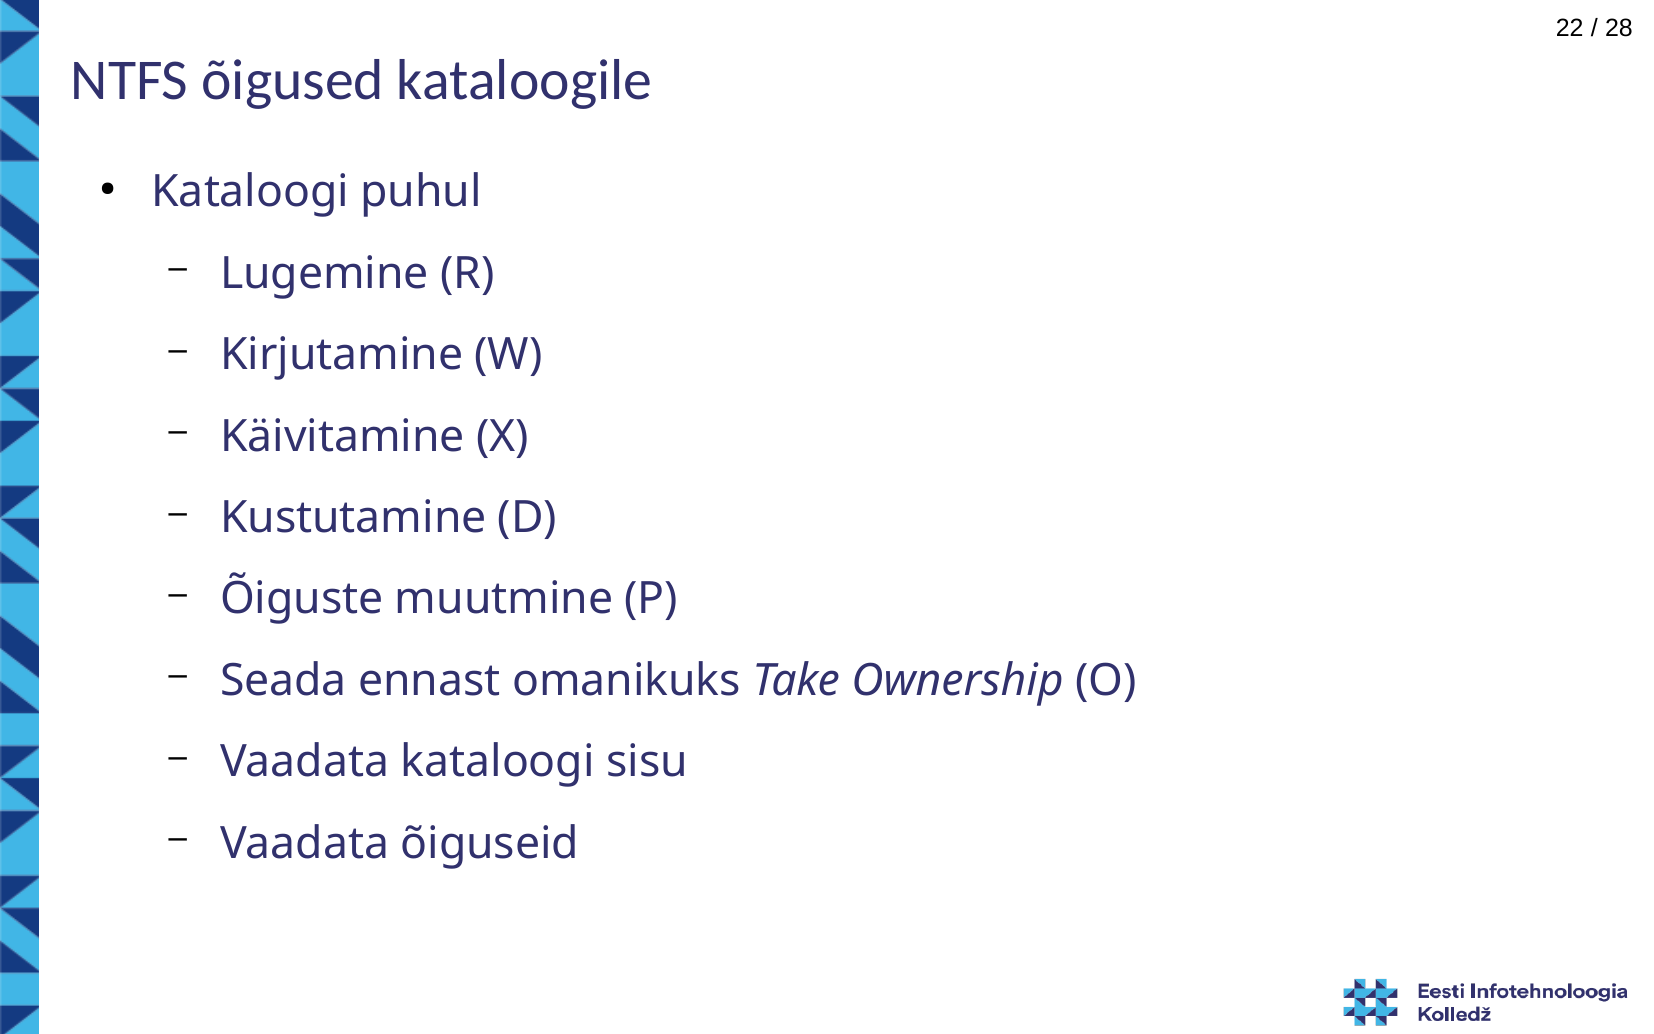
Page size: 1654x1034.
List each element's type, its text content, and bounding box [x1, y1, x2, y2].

title NTFS õigused kataloogile [70, 41, 1630, 130]
list Kataloogi puhul Lugemine (R) Kirjutamine (W) Käivitamine (X) Kustutamine (D) Õiguste muutmine (P) Seada ennast omanikuks Take Ownership (O) Vaadata kataloogi sisu Vaadata õiguseid [82, 159, 1538, 877]
